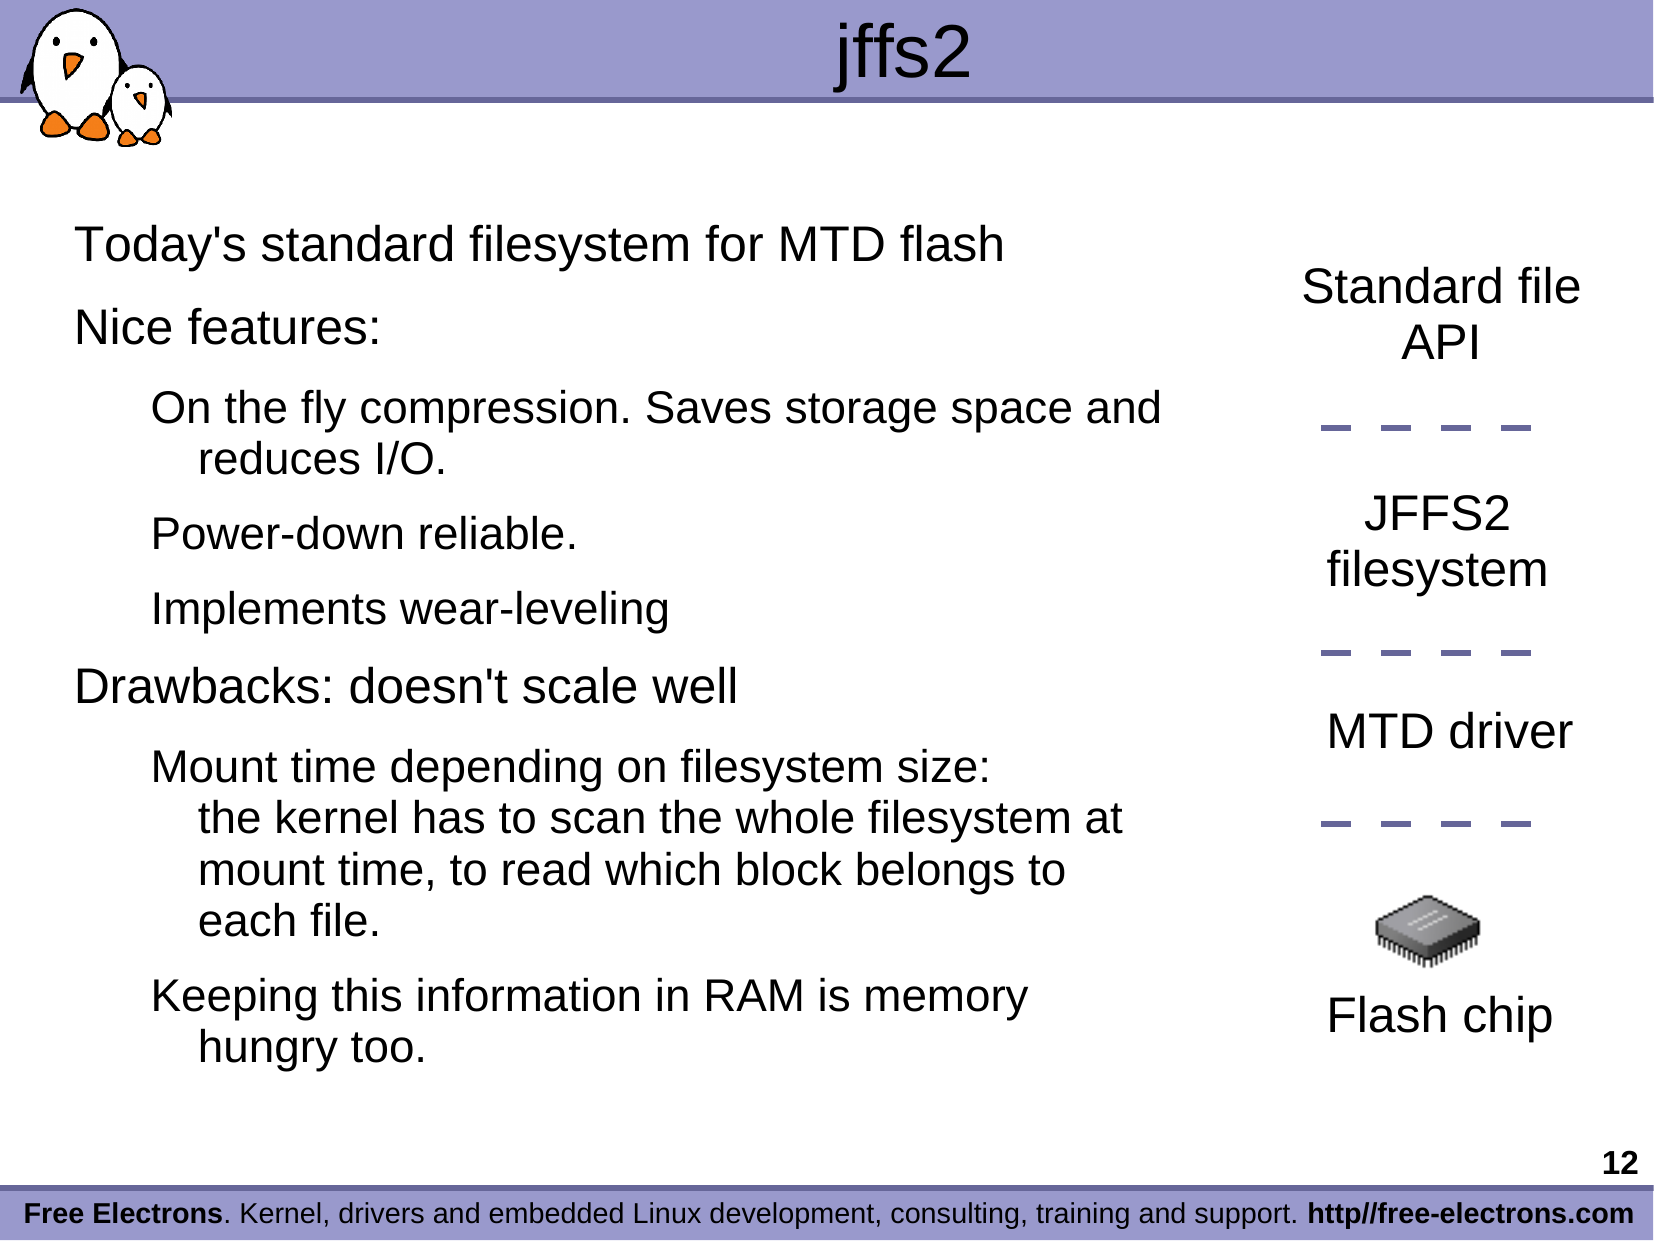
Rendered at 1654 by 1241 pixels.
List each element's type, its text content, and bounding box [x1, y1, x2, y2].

text_box Flash chip [1326, 987, 1555, 1050]
text_box Standard file API [1301, 258, 1582, 383]
text_box JFFS2 filesystem [1326, 485, 1549, 610]
text_box MTD driver [1326, 703, 1574, 766]
list Today's standard filesystem for MTD flash Nice features: On the fly compression. Saves storage space and reduces I/O. Power-down reliable. Implements wear-leveling Drawbacks: doesn't scale well Mount time depending on filesystem size: the kernel has to scan the whole filesystem at mount time, to read which block belongs to each file. Keeping this information in RAM is memory hungry too. [56, 216, 1164, 1149]
picture [1369, 874, 1488, 987]
picture [20, 8, 172, 147]
title jffs2 [178, 4, 1631, 98]
